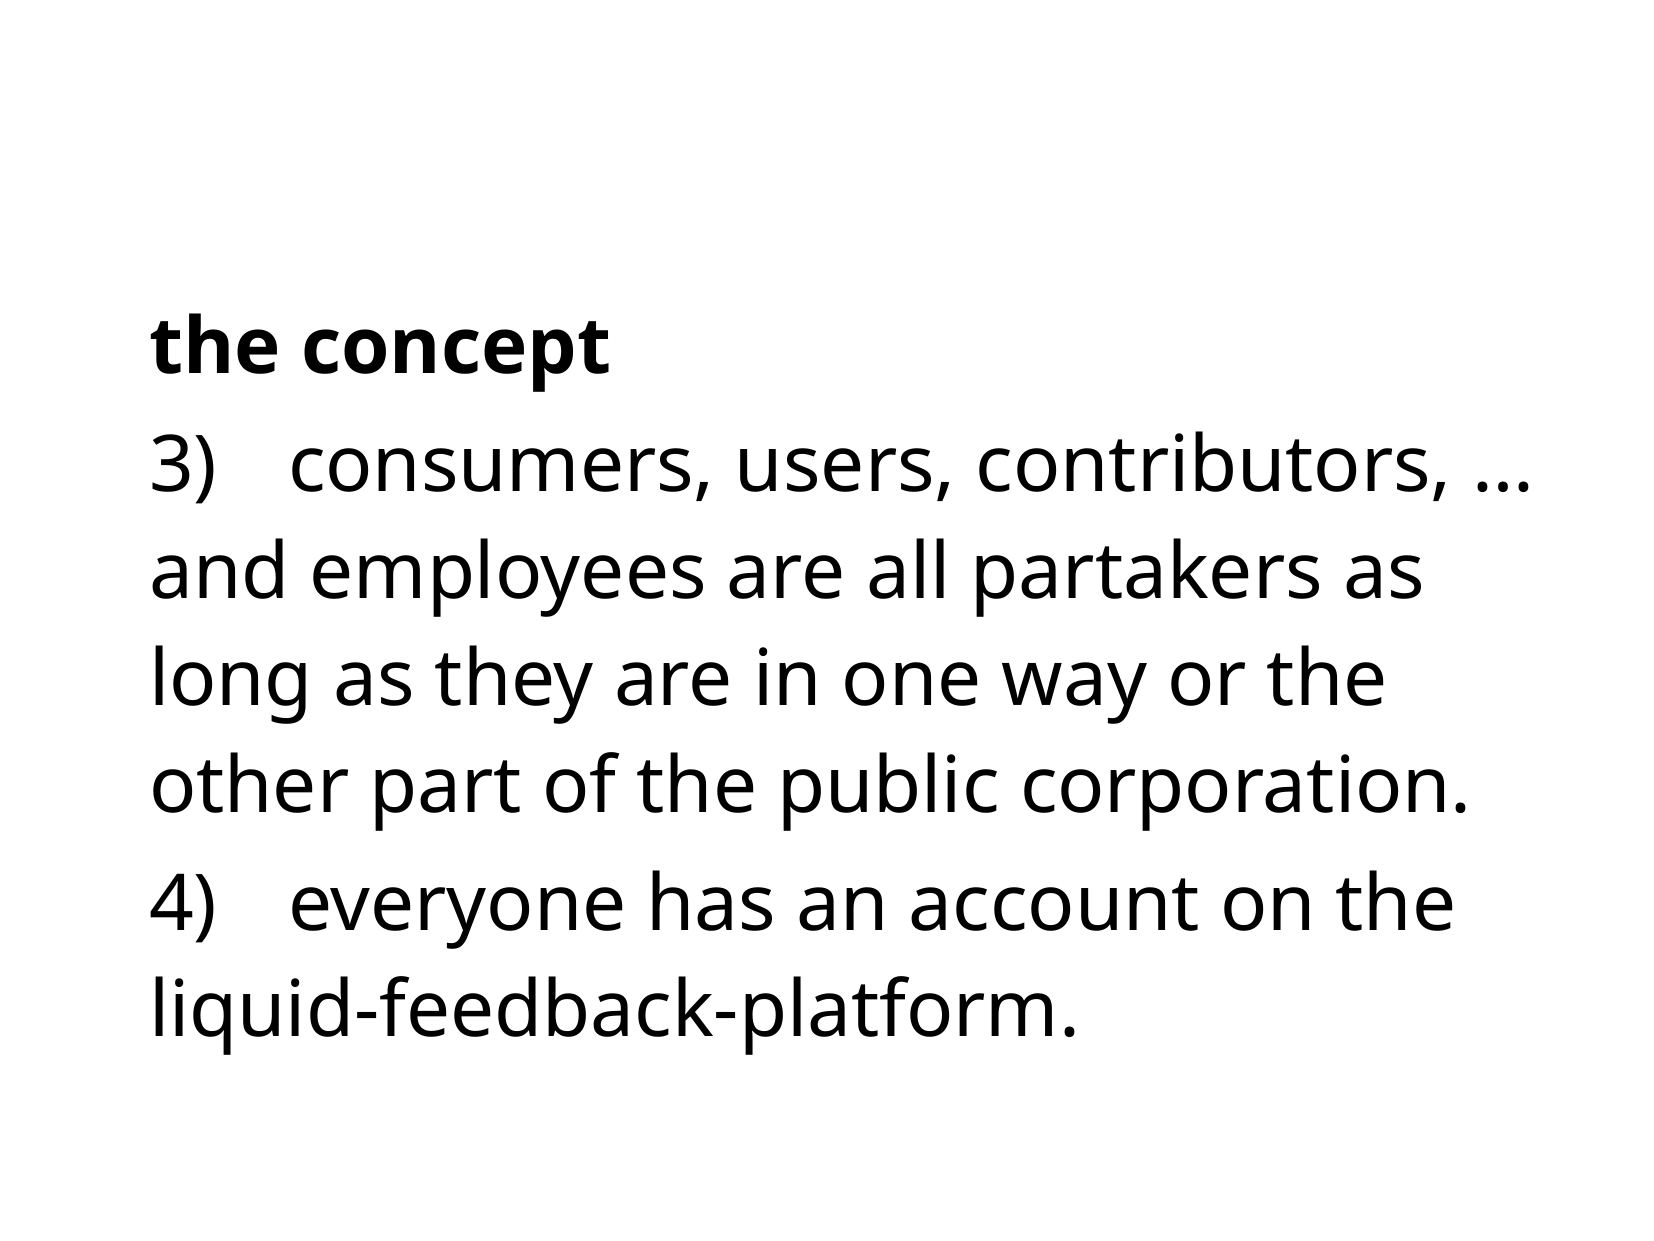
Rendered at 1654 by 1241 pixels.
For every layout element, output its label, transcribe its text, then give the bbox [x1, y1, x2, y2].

list the concept 3) consumers, users, contributors, … and employees are all partakers as long as they are in one way or the other part of the public corporation. 4) everyone has an account on the liquid-feedback-platform. [82, 290, 1571, 1075]
